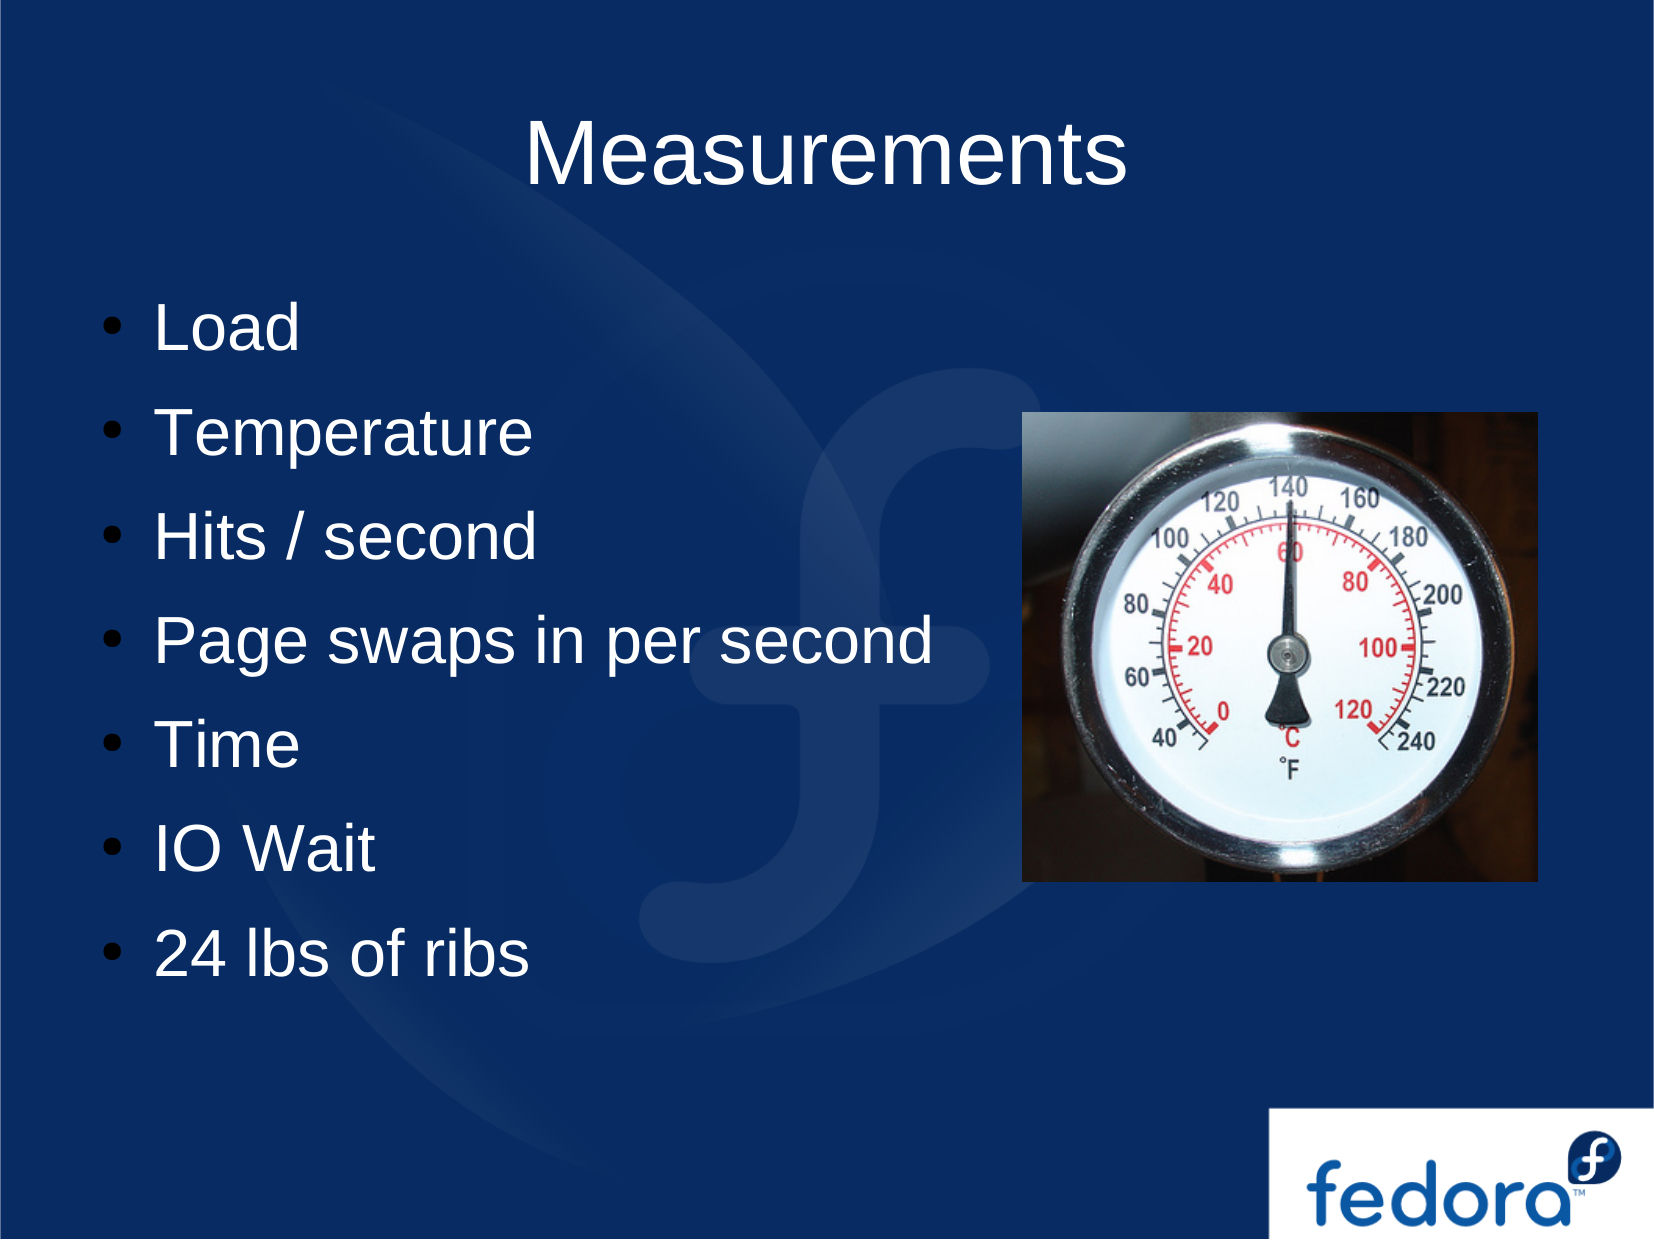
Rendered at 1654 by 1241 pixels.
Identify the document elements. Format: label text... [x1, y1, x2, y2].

title Measurements [82, 56, 1571, 250]
picture [0, 0, 1654, 1239]
list Load Temperature Hits / second Page swaps in per second Time IO Wait 24 lbs of ribs [82, 290, 1571, 1094]
